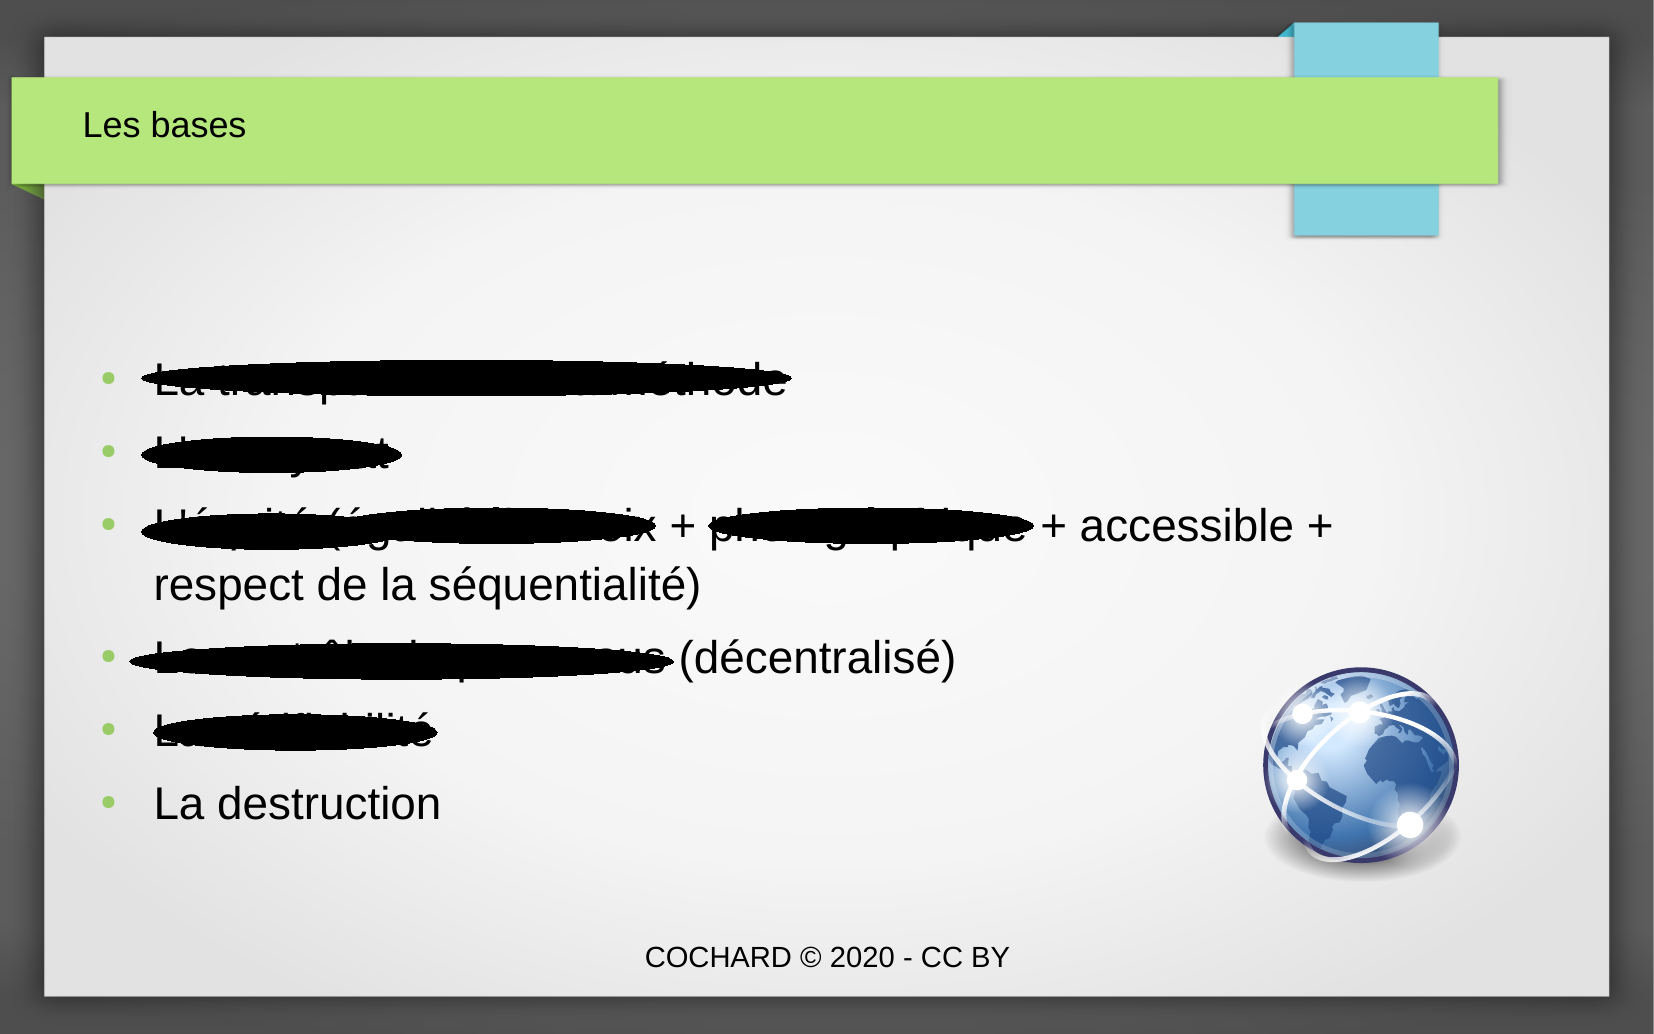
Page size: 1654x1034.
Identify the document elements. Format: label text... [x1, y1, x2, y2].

picture [0, 0, 1654, 1034]
text_box [153, 714, 438, 751]
text_box [141, 360, 792, 396]
text_box [129, 643, 674, 680]
text_box [141, 507, 656, 550]
list La transparence de la méthode L'anonymat L'équité (égalité des voix + photographique + accessible + respect de la séquentialité) Le contrôle du processus (décentralisé) La vérifiabilité La destruction [82, 249, 1571, 849]
text_box [708, 507, 1034, 544]
text_box [141, 437, 402, 473]
title Les bases [82, 39, 1235, 210]
